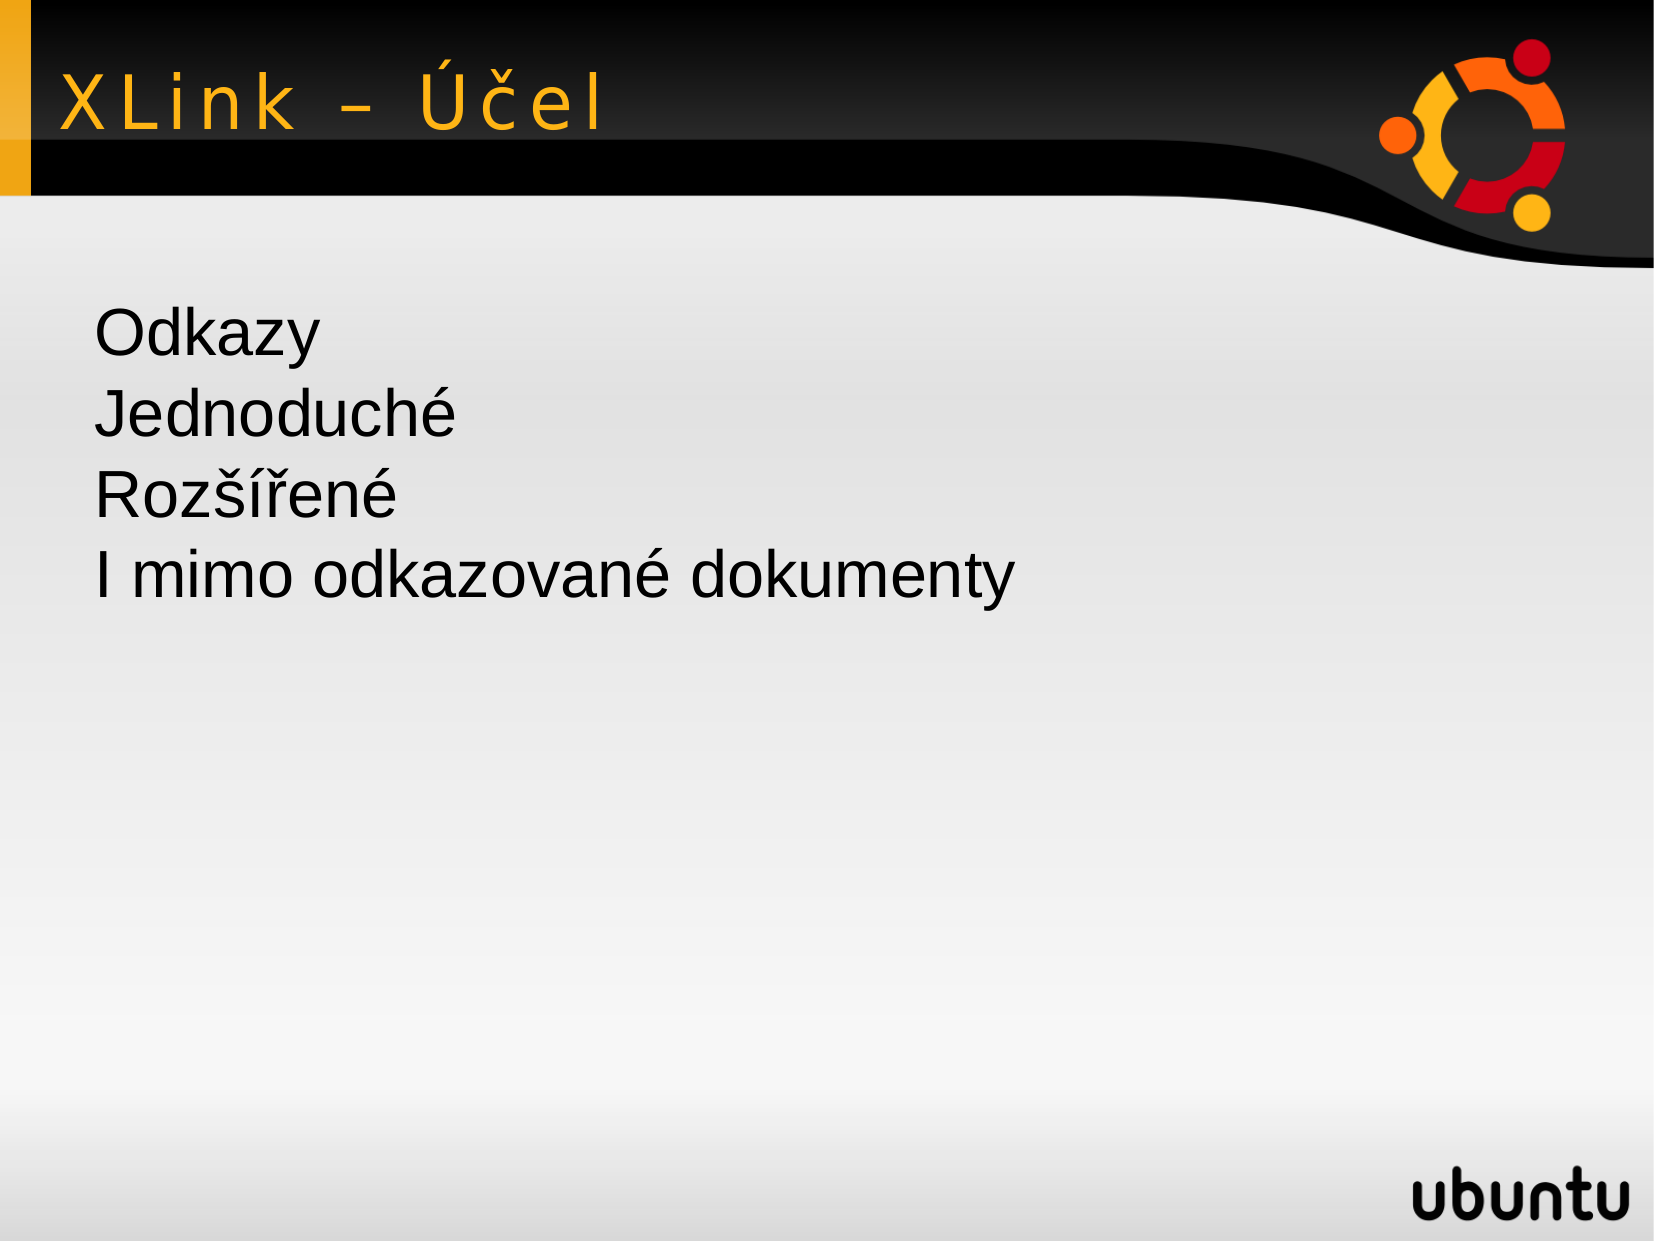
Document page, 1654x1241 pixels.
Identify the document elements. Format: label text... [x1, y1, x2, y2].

title XLink – Účel [59, 29, 1270, 178]
list Odkazy Jednoduché Rozšířené I mimo odkazované dokumenty [76, 295, 1565, 1114]
picture [0, 0, 1654, 1241]
